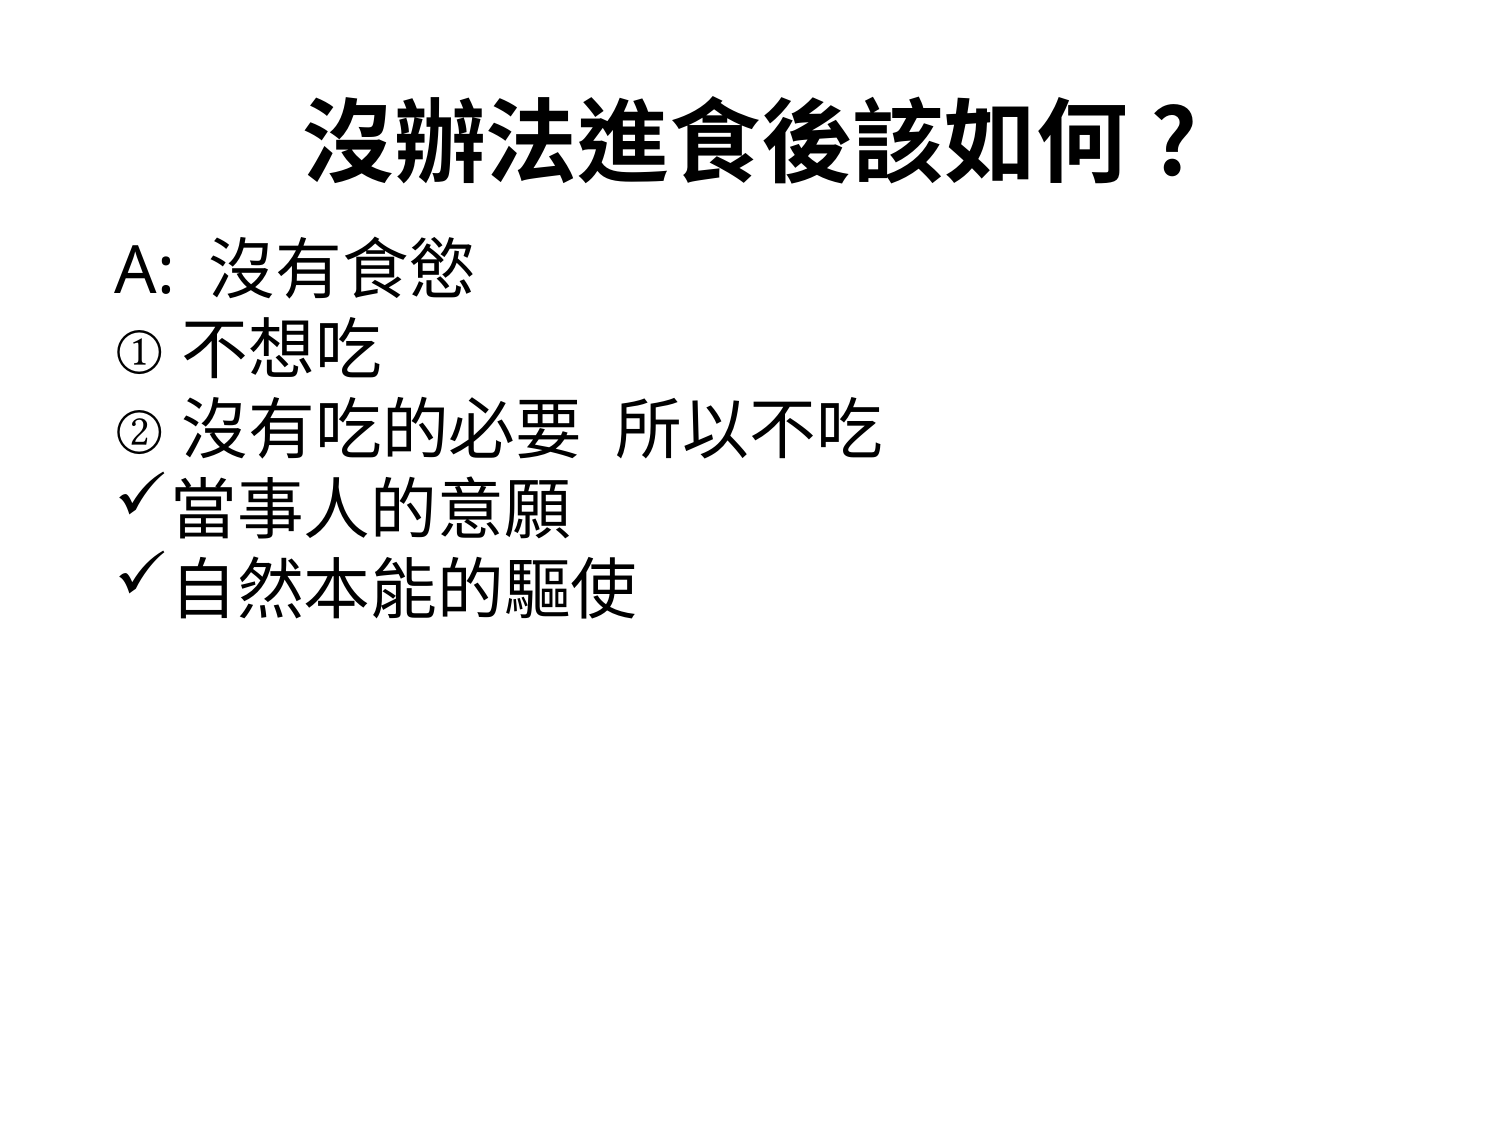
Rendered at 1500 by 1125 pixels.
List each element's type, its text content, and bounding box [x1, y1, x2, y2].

text_box A: 沒有食慾 不想吃 沒有吃的必要 所以不吃 當事人的意願 自然本能的驅使 [100, 219, 1329, 875]
title 沒辦法進食後該如何? [75, 45, 1425, 233]
